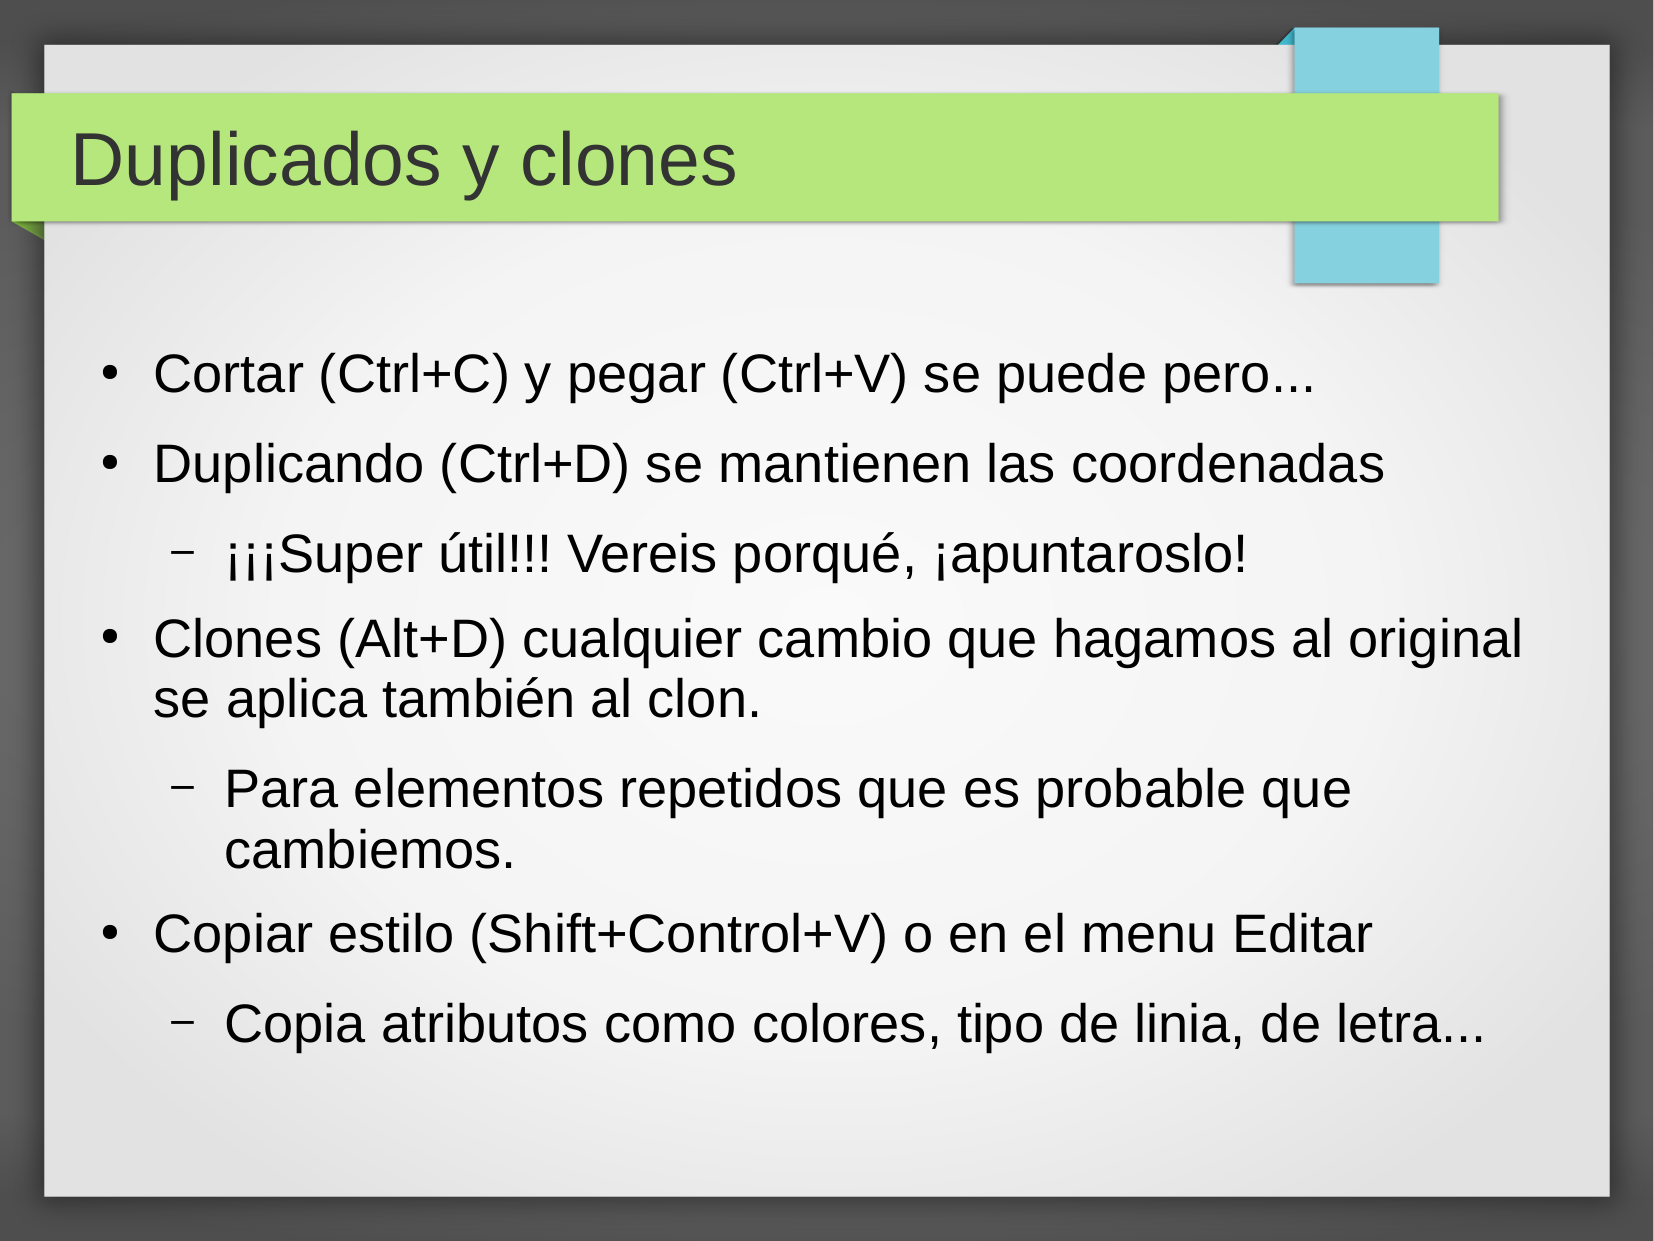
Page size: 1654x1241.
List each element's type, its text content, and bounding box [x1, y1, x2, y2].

list Cortar (Ctrl+C) y pegar (Ctrl+V) se puede pero... Duplicando (Ctrl+D) se mantienen las coordenadas ¡¡¡Super útil!!! Vereis porqué, ¡apuntaroslo! Clones (Alt+D) cualquier cambio que hagamos al original se aplica también al clon. Para elementos repetidos que es probable que cambiemos. Copiar estilo (Shift+Control+V) o en el menu Editar Copia atributos como colores, tipo de linia, de letra... [82, 343, 1538, 1063]
title Duplicados y clones [70, 106, 1229, 213]
picture [0, 0, 1654, 1241]
